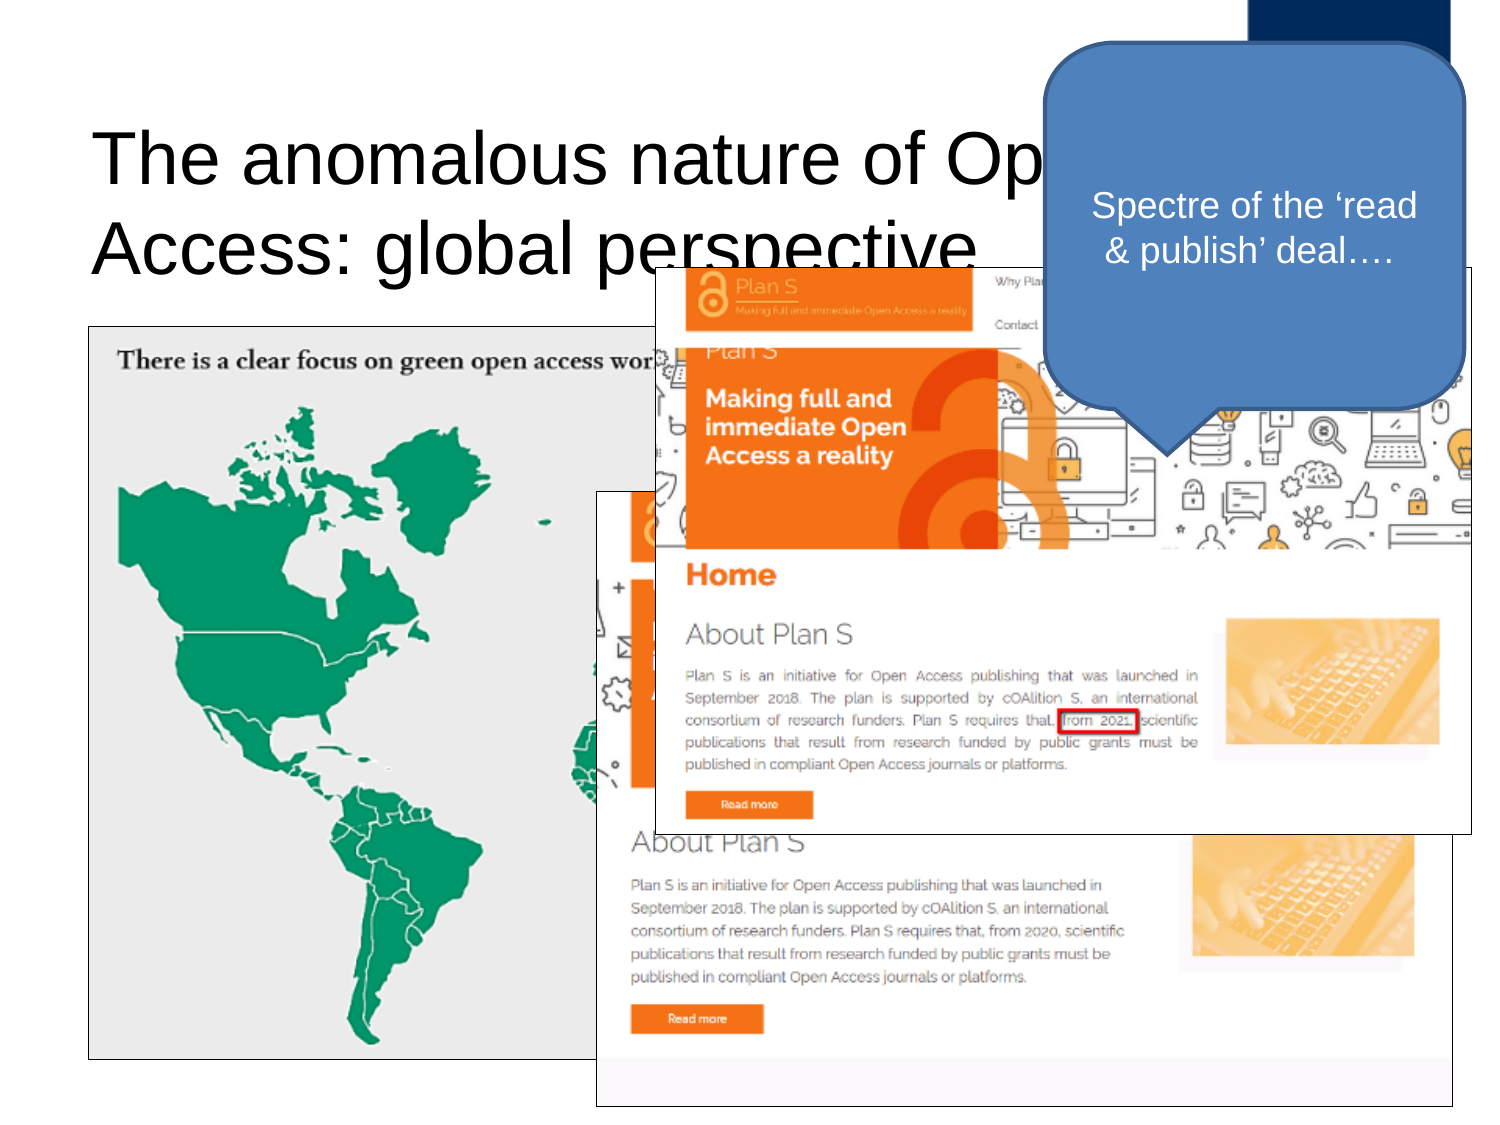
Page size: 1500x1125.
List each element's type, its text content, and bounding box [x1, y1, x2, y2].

title The anomalous nature of Open Access: global perspective [76, 101, 1045, 256]
text_box Spectre of the ‘read & publish’ deal…. [1044, 42, 1465, 455]
picture [88, 267, 1471, 1106]
